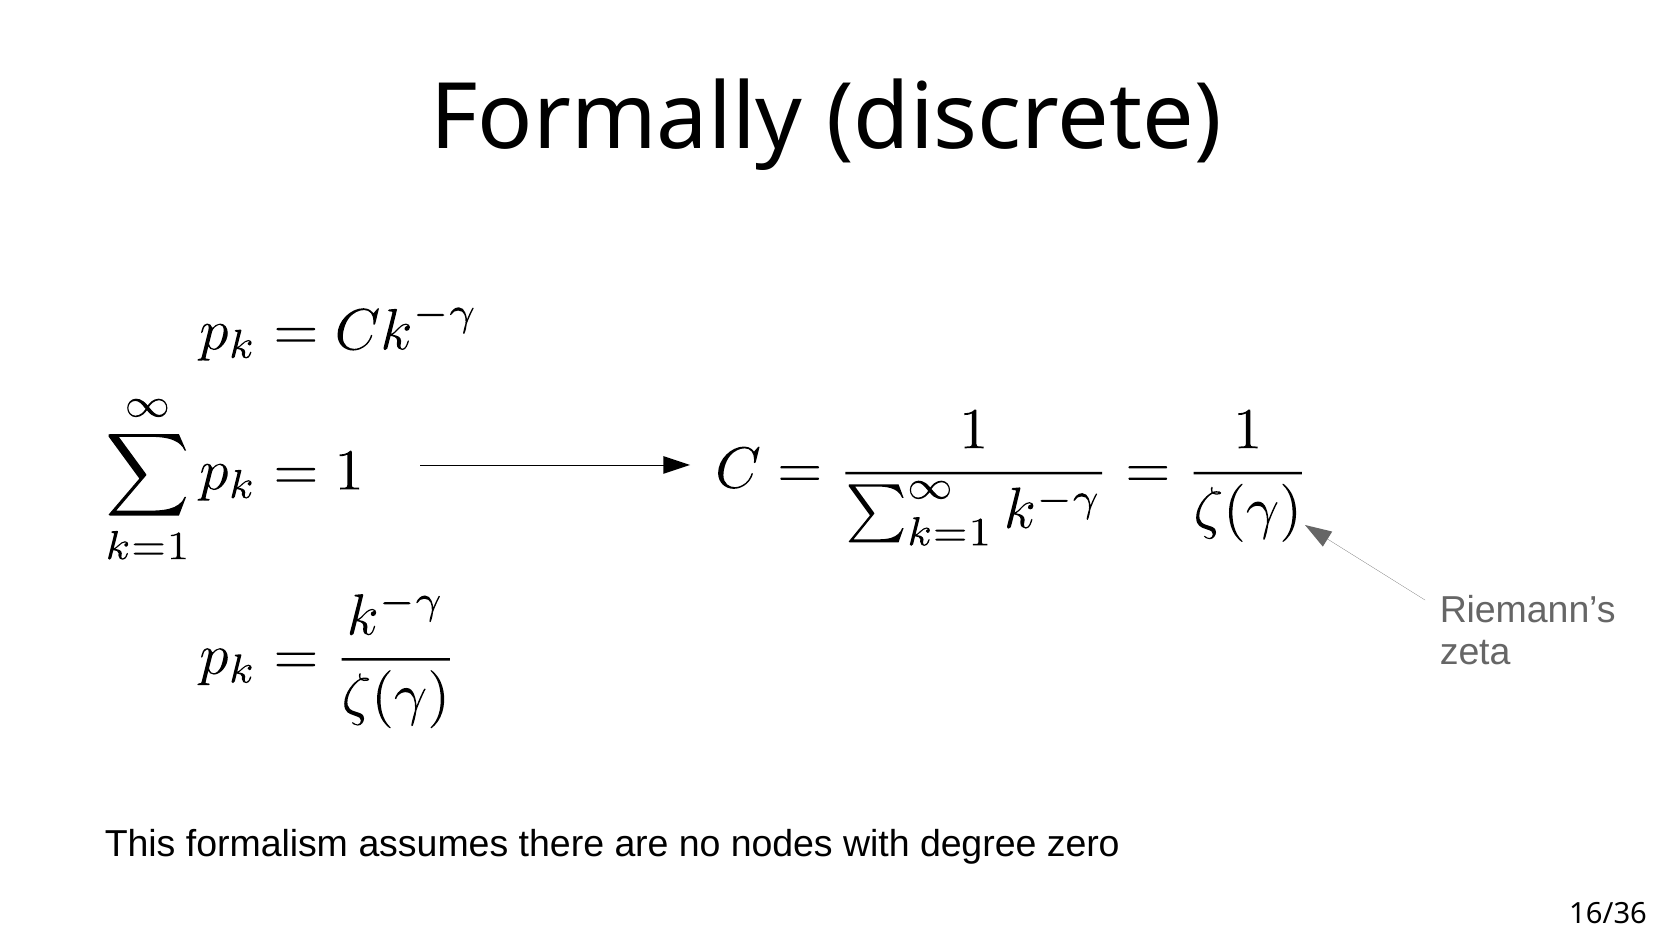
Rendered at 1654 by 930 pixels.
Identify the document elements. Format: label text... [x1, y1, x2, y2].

text_box This formalism assumes there are no nodes with degree zero [90, 814, 1291, 901]
title Formally (discrete) [82, 1, 1571, 225]
text_box Riemann’s zeta [1425, 581, 1636, 680]
text_box [105, 300, 476, 729]
text_box [715, 409, 1302, 546]
